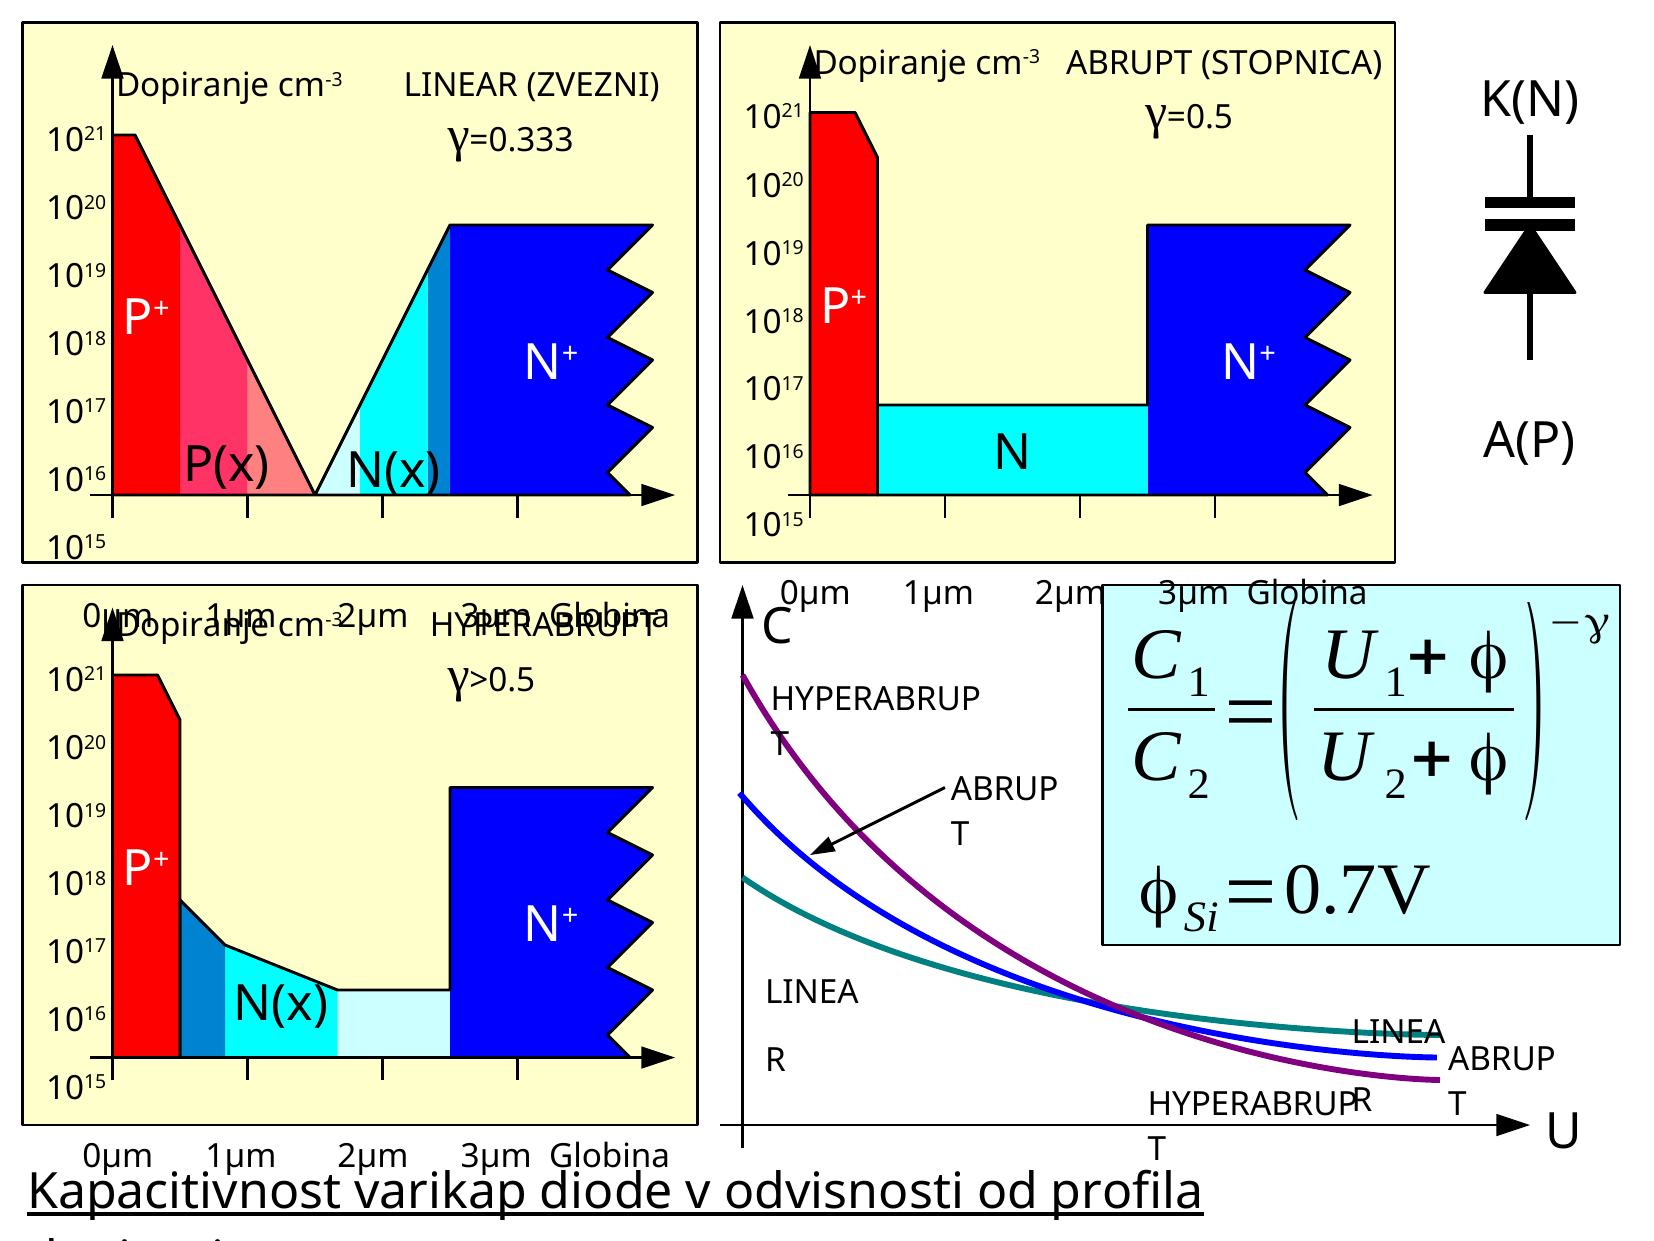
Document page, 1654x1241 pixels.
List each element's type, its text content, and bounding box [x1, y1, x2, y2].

text_box Dopiranje cm-3 LINEAR (ZVEZNI) 1021 γ=0.333 1020 1019 1018 1017 1016 1015 0μm 1μm 2μm 3μm Globina [46, 38, 690, 555]
text_box [1305, 588, 1315, 602]
text_box K(N) A(P) [1468, 62, 1592, 425]
text_box [22, 22, 698, 563]
text_box [1284, 588, 1294, 602]
text_box [1251, 585, 1273, 602]
text_box [1334, 588, 1343, 602]
text_box [1353, 595, 1361, 602]
text_box [1215, 588, 1224, 602]
text_box LINEAR [765, 945, 876, 986]
text_box [1305, 585, 1621, 602]
text_box LINEAR [1351, 985, 1463, 1026]
text_box [22, 585, 698, 1126]
text_box ABRUPT [1448, 1035, 1569, 1076]
chart [1120, 847, 1448, 941]
text_box [720, 22, 1396, 563]
text_box Dopiranje cm-3 HYPERABRUPT 1021 γ>0.5 1020 1019 1018 1017 1016 1015 0μm 1μm 2μm 3μm Globina [46, 601, 690, 1118]
text_box [1170, 585, 1251, 602]
text_box Dopiranje cm-3 ABRUPT (STOPNICA) 1021 γ=0.5 1020 1019 1018 1017 1016 1015 0μm 1μm 2μm 3μm Globina [743, 38, 1387, 555]
text_box [1204, 588, 1212, 602]
text_box [1276, 585, 1302, 602]
text_box HYPERABRUPT [770, 675, 991, 716]
chart [1105, 602, 1630, 820]
text_box ABRUPT [950, 765, 1071, 806]
text_box [1102, 585, 1621, 946]
text_box HYPERABRUPT [1147, 1080, 1367, 1121]
text_box Kapacitivnost varikap diode v odvisnosti od profila dopiranja [27, 1154, 1366, 1216]
text_box C [760, 590, 794, 651]
text_box U [1545, 1095, 1579, 1156]
